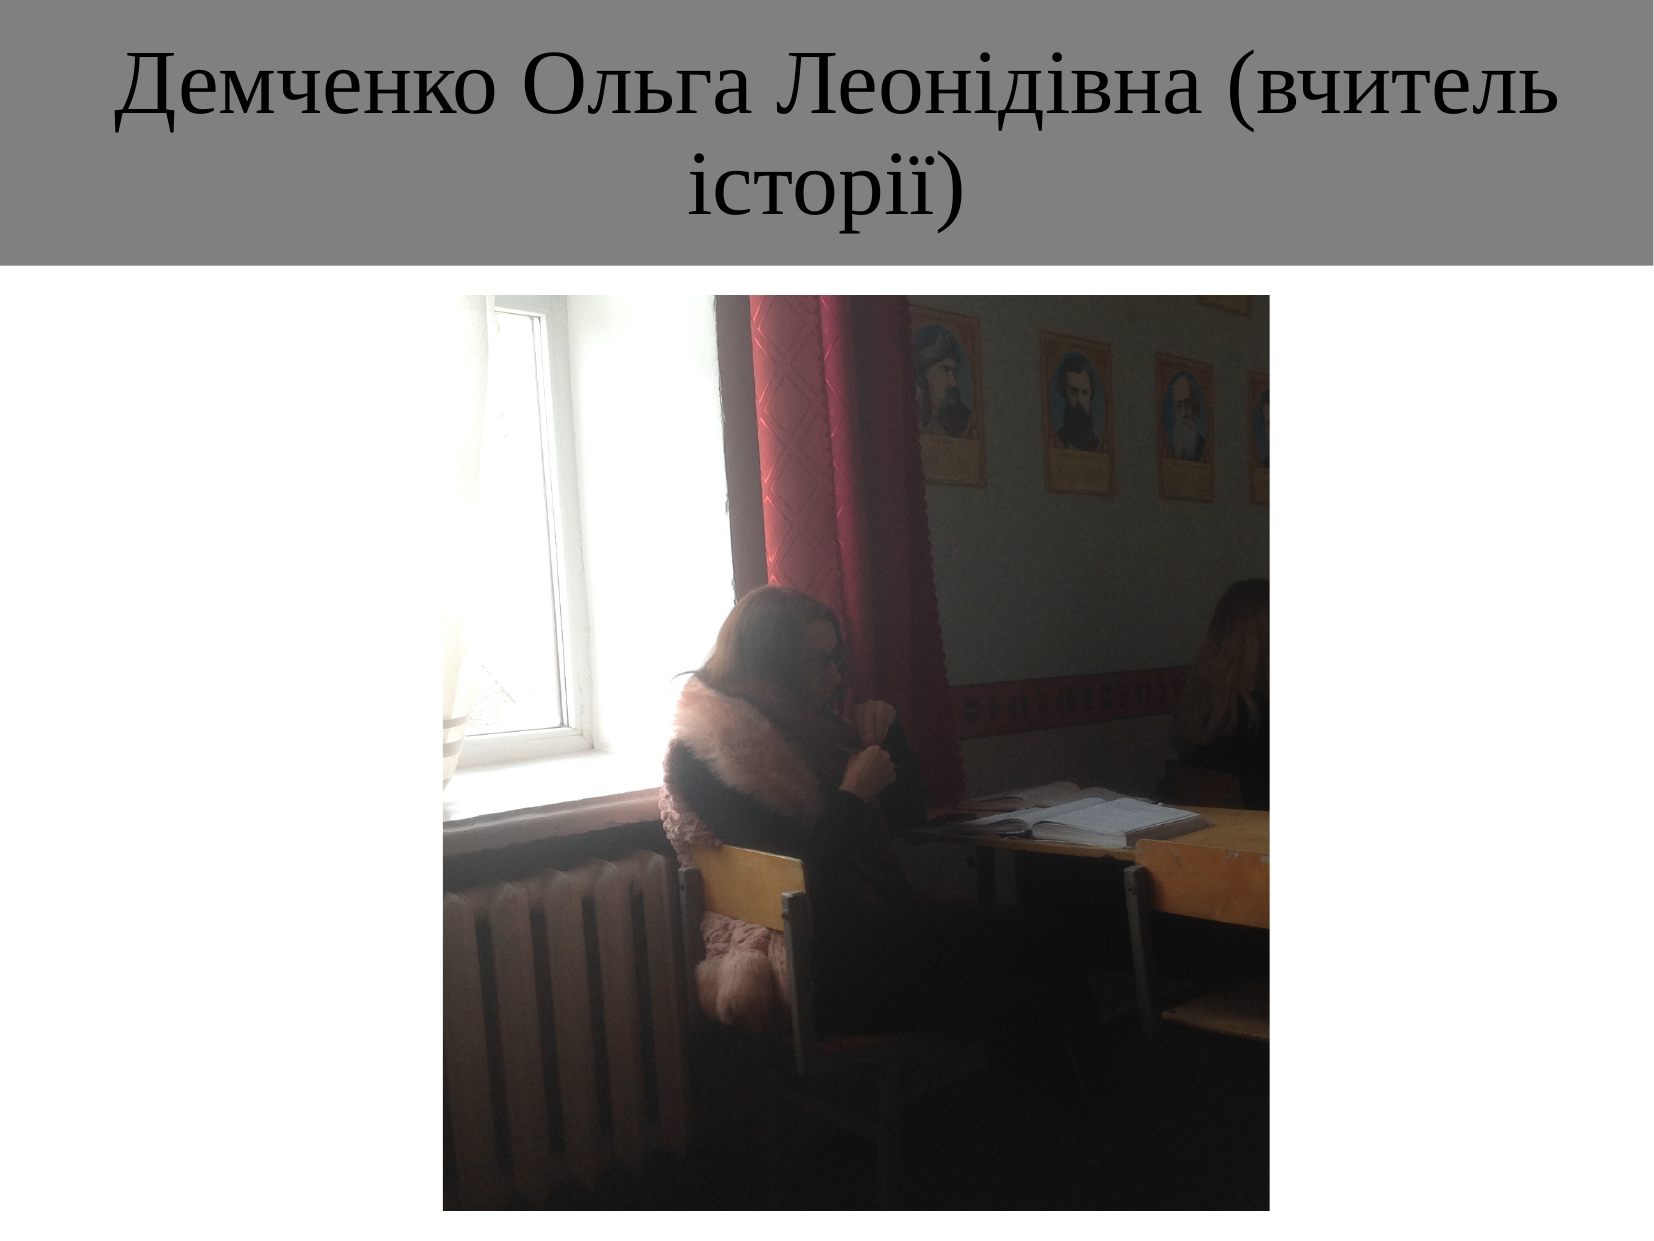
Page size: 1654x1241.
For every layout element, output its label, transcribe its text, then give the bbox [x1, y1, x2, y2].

picture [442, 295, 1270, 1211]
title Демченко Ольга Леонідівна (вчитель історії) [0, 0, 1654, 266]
